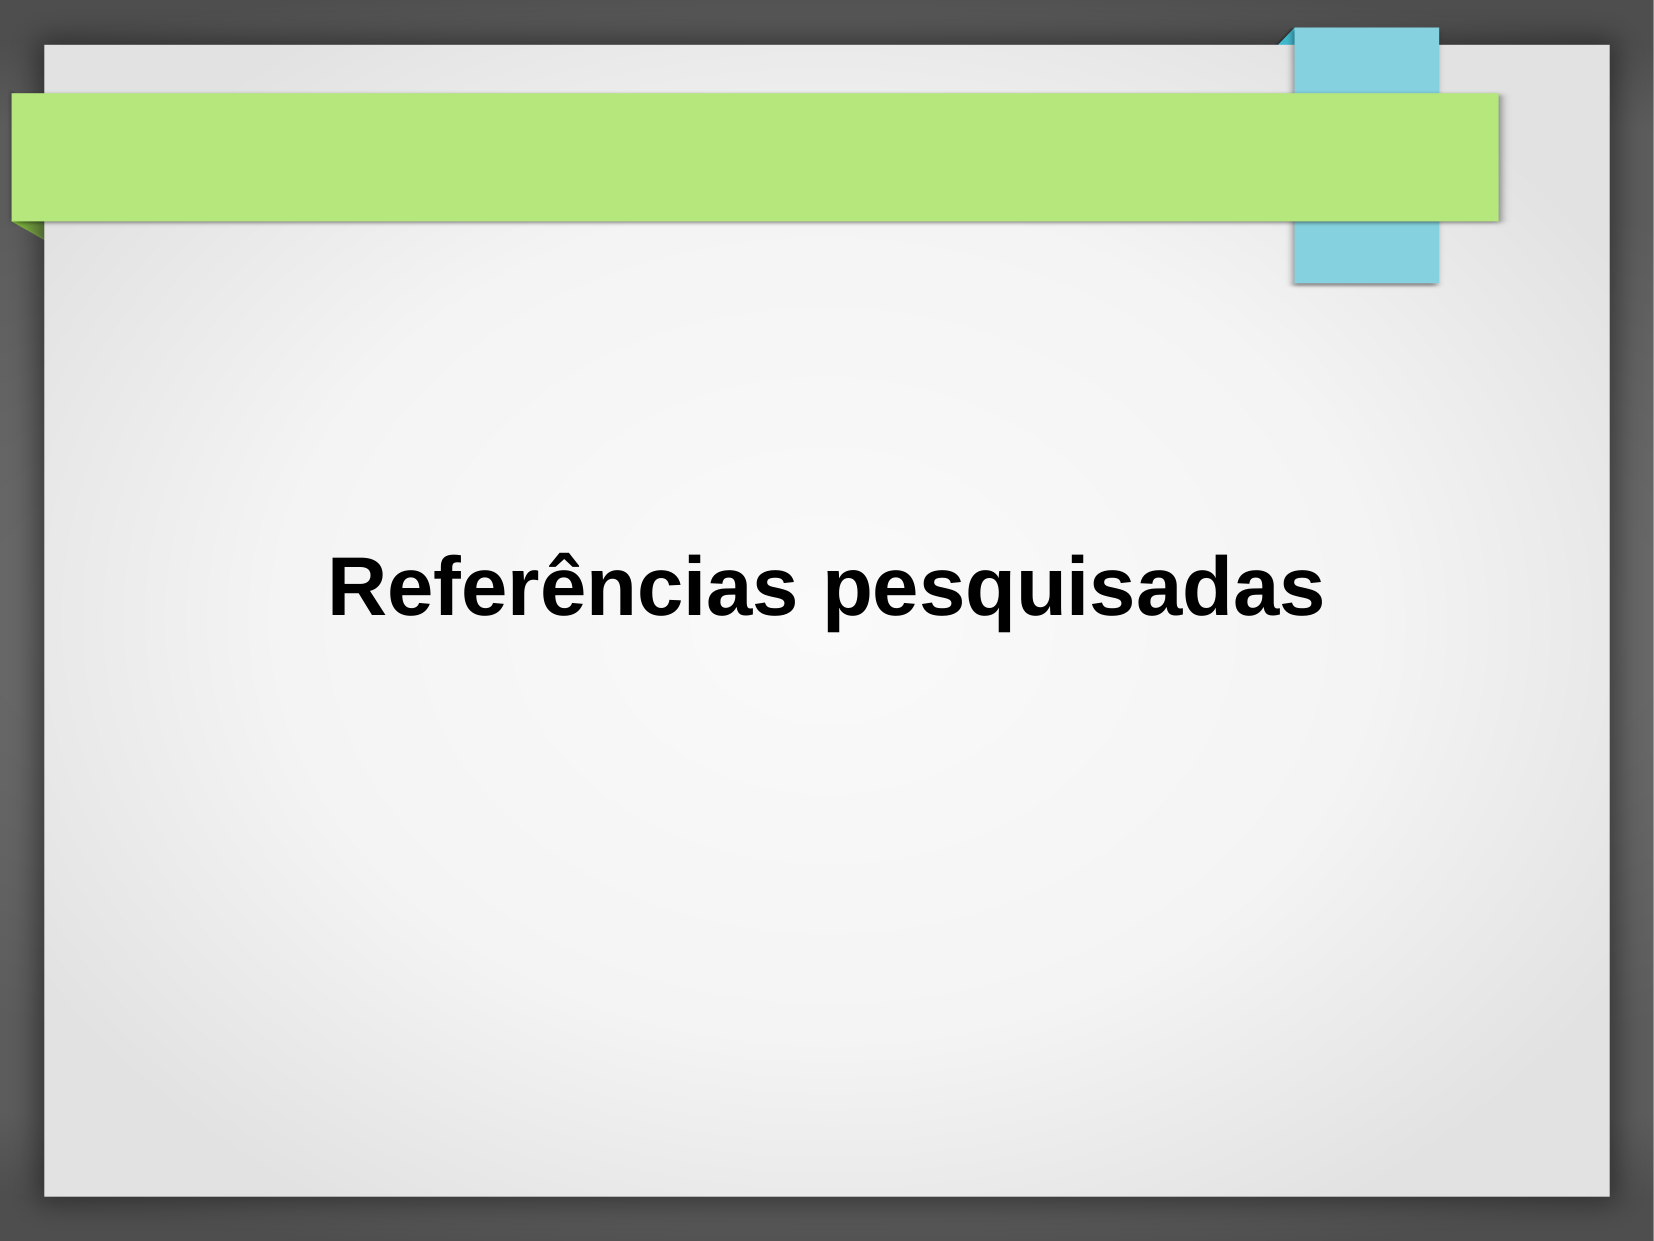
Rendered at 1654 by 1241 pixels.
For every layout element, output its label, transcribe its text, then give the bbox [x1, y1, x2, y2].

picture [0, 0, 1654, 1241]
list Referências pesquisadas [82, 295, 1571, 1015]
